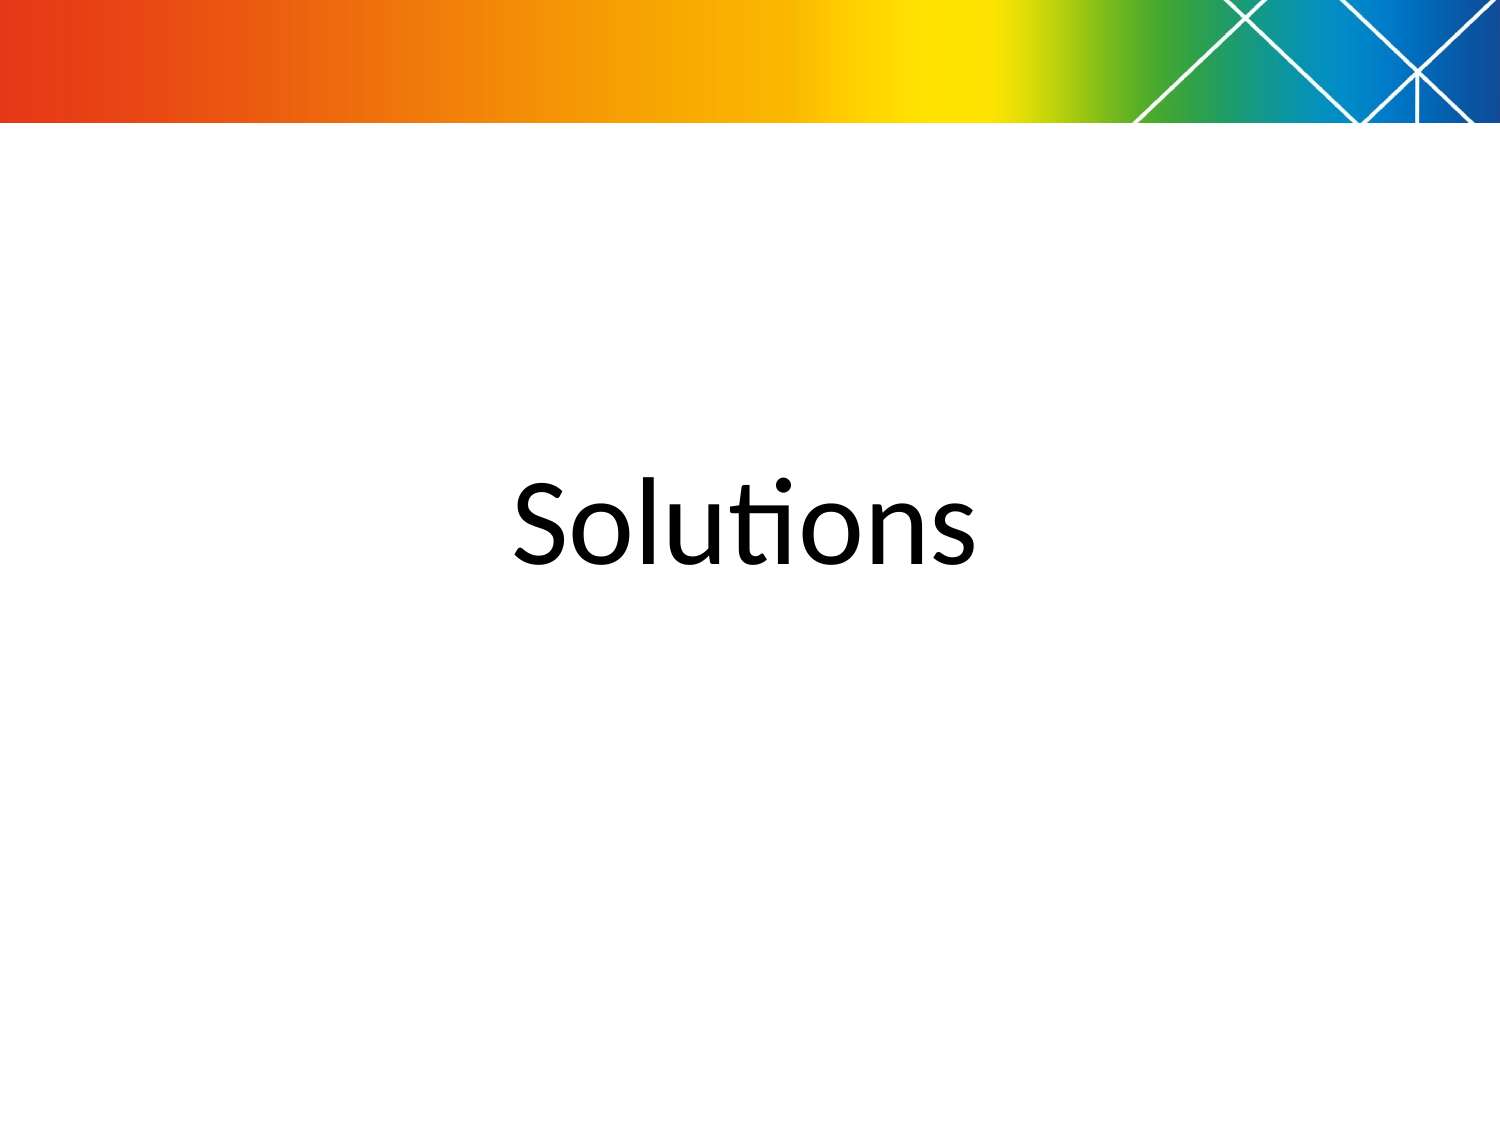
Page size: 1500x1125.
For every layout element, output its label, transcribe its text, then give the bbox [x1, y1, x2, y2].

picture [1340, 0, 1500, 123]
picture [0, 0, 1358, 123]
list Solutions [70, 152, 1421, 914]
